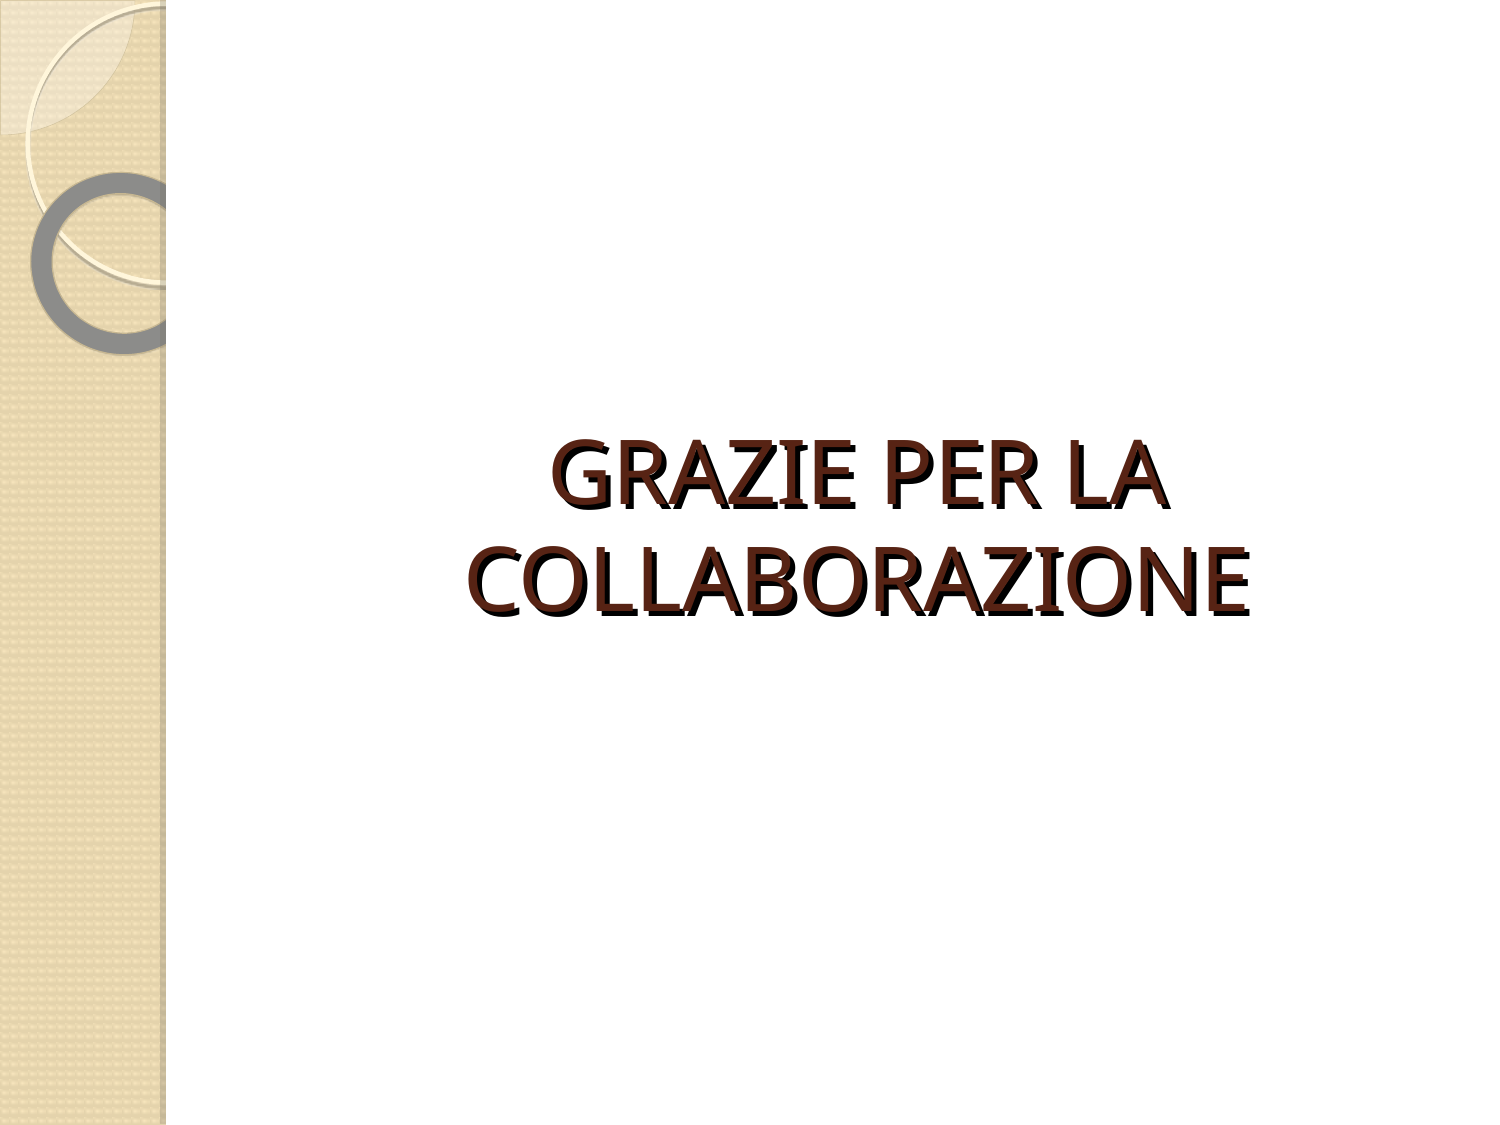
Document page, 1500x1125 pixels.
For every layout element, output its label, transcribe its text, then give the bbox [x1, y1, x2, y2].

title GRAZIE PER LA COLLABORAZIONE [235, 45, 1466, 1000]
